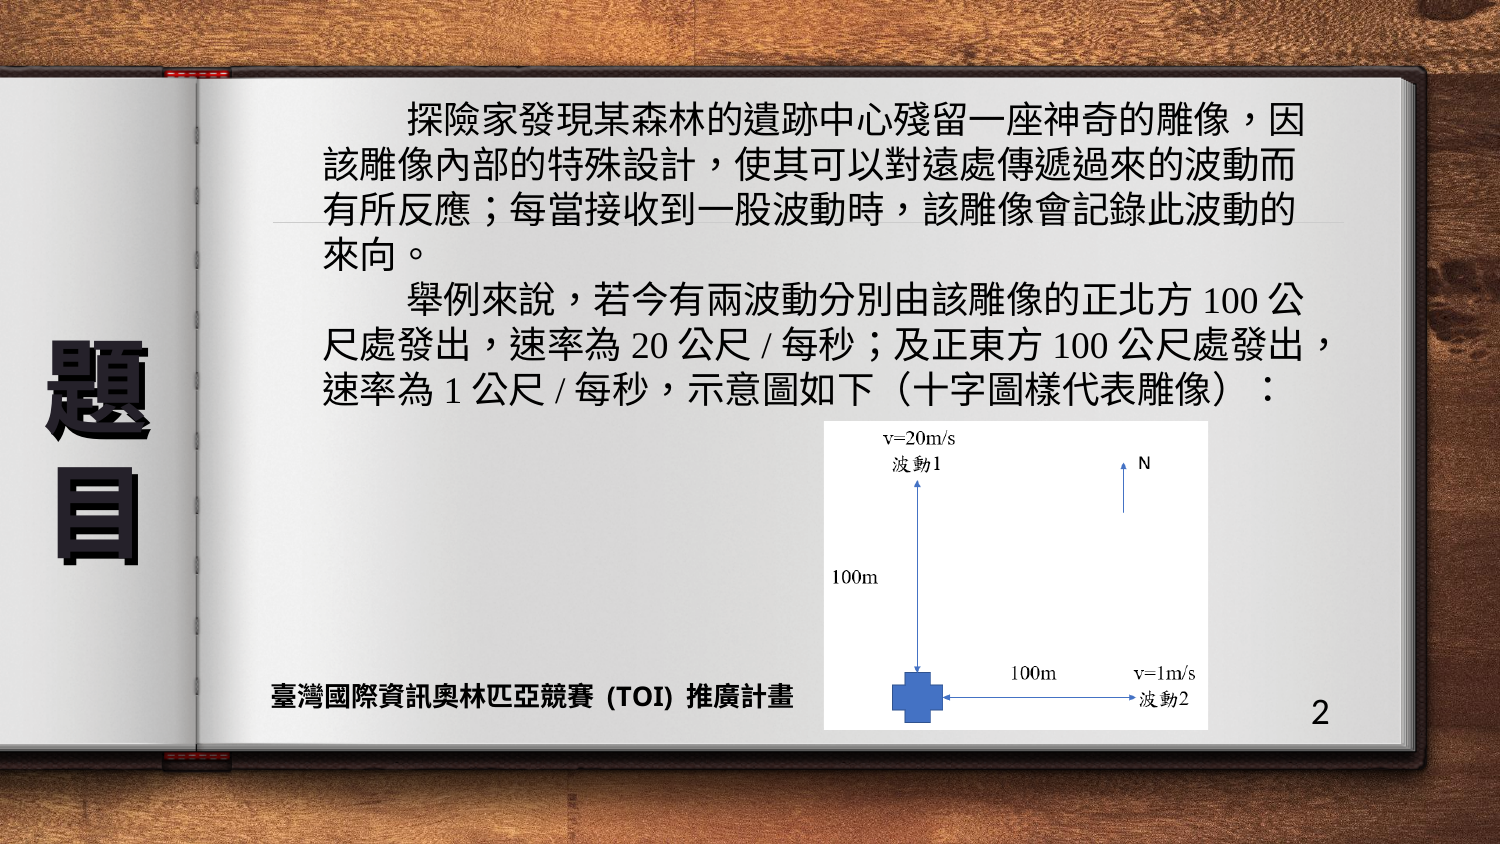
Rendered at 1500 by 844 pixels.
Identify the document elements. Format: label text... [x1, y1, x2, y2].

text_box [1295, 672, 1386, 737]
text_box 探險家發現某森林的遺跡中心殘留一座神奇的雕像，因該雕像內部的特殊設計，使其可以對遠處傳遞過來的波動而有所反應；每當接收到一股波動時，該雕像會記錄此波動的來向。 舉例來說，若今有兩波動分別由該雕像的正北方100公尺處發出，速率為20公尺/每秒；及正東方100公尺處發出，速率為1公尺/每秒，示意圖如下（十字圖樣代表雕像）： [307, 89, 1341, 419]
picture [823, 421, 1209, 730]
title 題 目 [28, 306, 210, 552]
